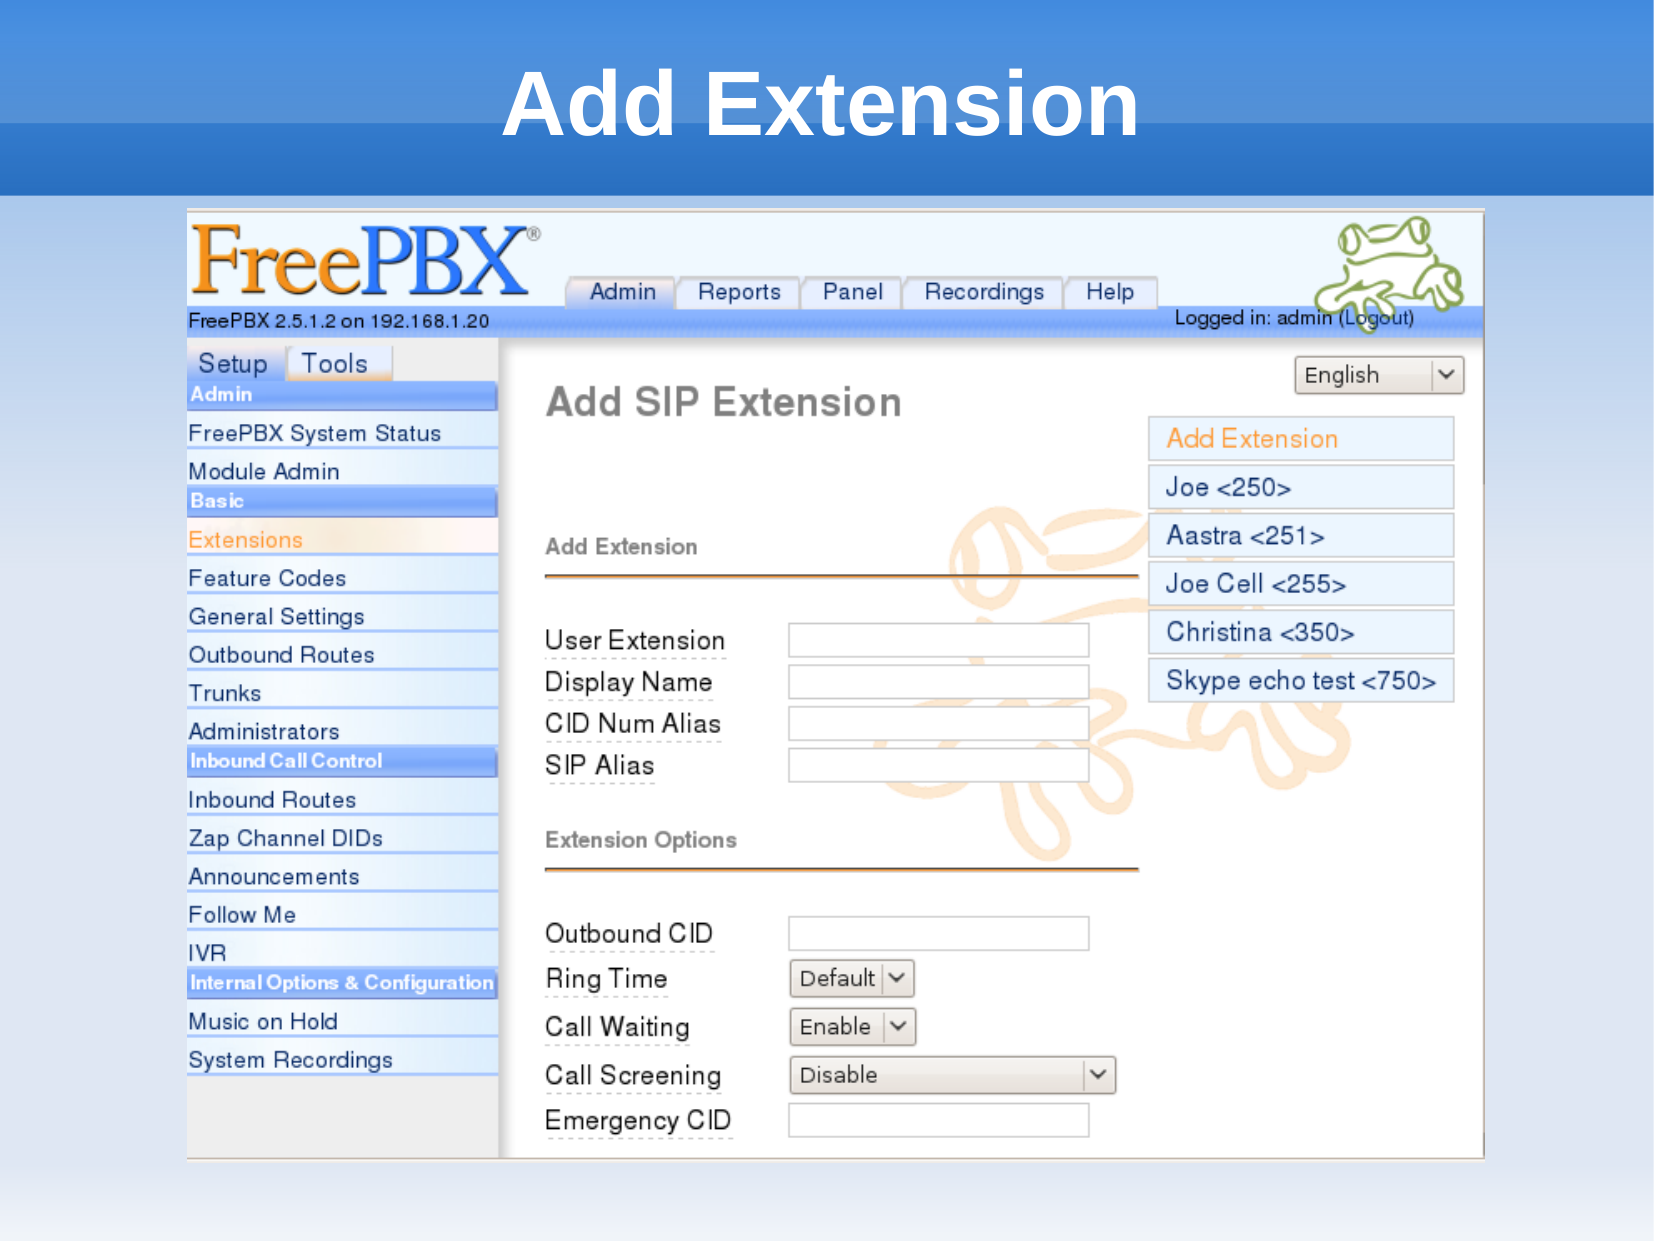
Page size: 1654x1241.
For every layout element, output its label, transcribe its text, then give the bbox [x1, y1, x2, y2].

title Add Extension [76, 7, 1565, 200]
picture [0, 0, 1654, 1241]
